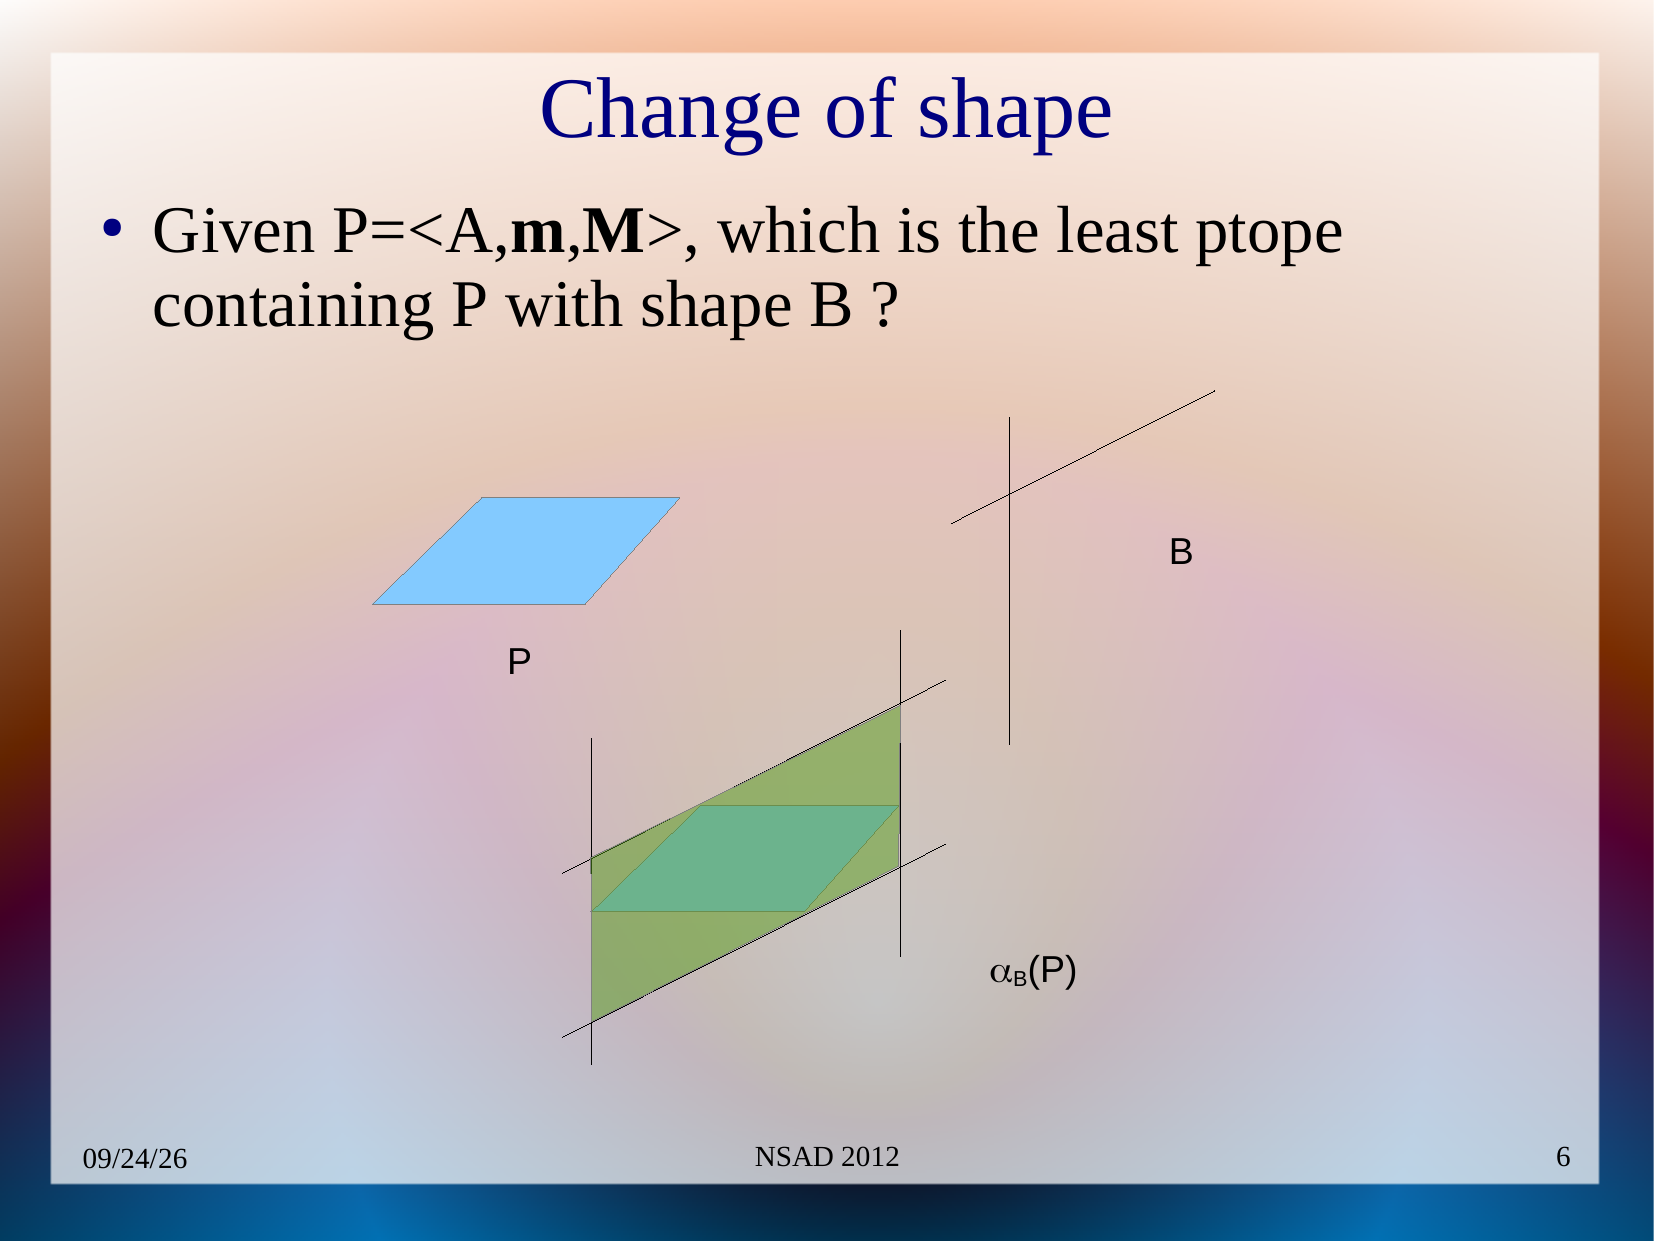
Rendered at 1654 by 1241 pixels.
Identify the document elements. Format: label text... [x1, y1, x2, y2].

text_box P [492, 632, 547, 690]
text_box B [1154, 523, 1209, 581]
text_box aB(P) [974, 941, 1167, 1015]
text_box [590, 705, 901, 1022]
list Given P=<A,m,M>, which is the least ptope containing P with shape B ? [82, 192, 1571, 1131]
title Change of shape [82, 60, 1571, 156]
text_box [372, 497, 680, 605]
picture [0, 0, 1654, 1241]
